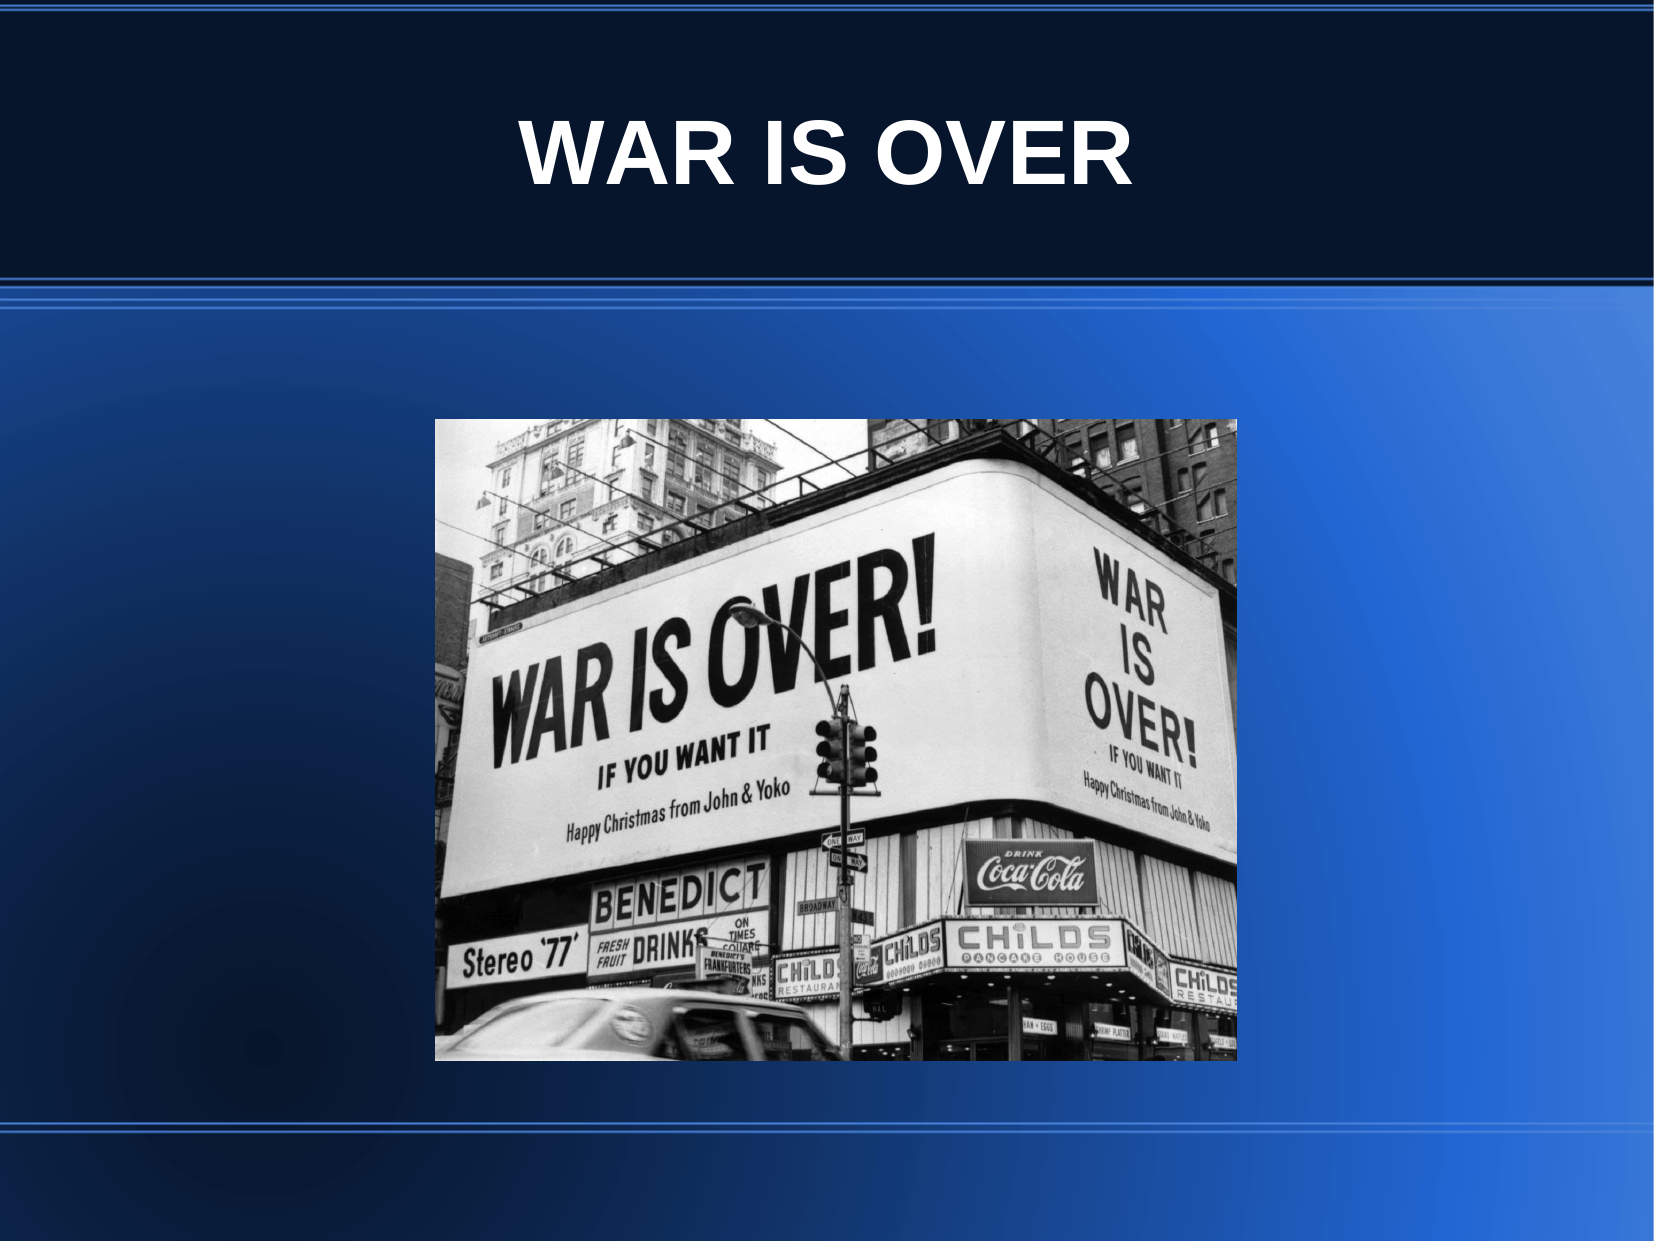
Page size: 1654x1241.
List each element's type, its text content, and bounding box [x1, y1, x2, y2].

picture [0, 0, 1654, 1241]
title WAR IS OVER [82, 49, 1571, 257]
